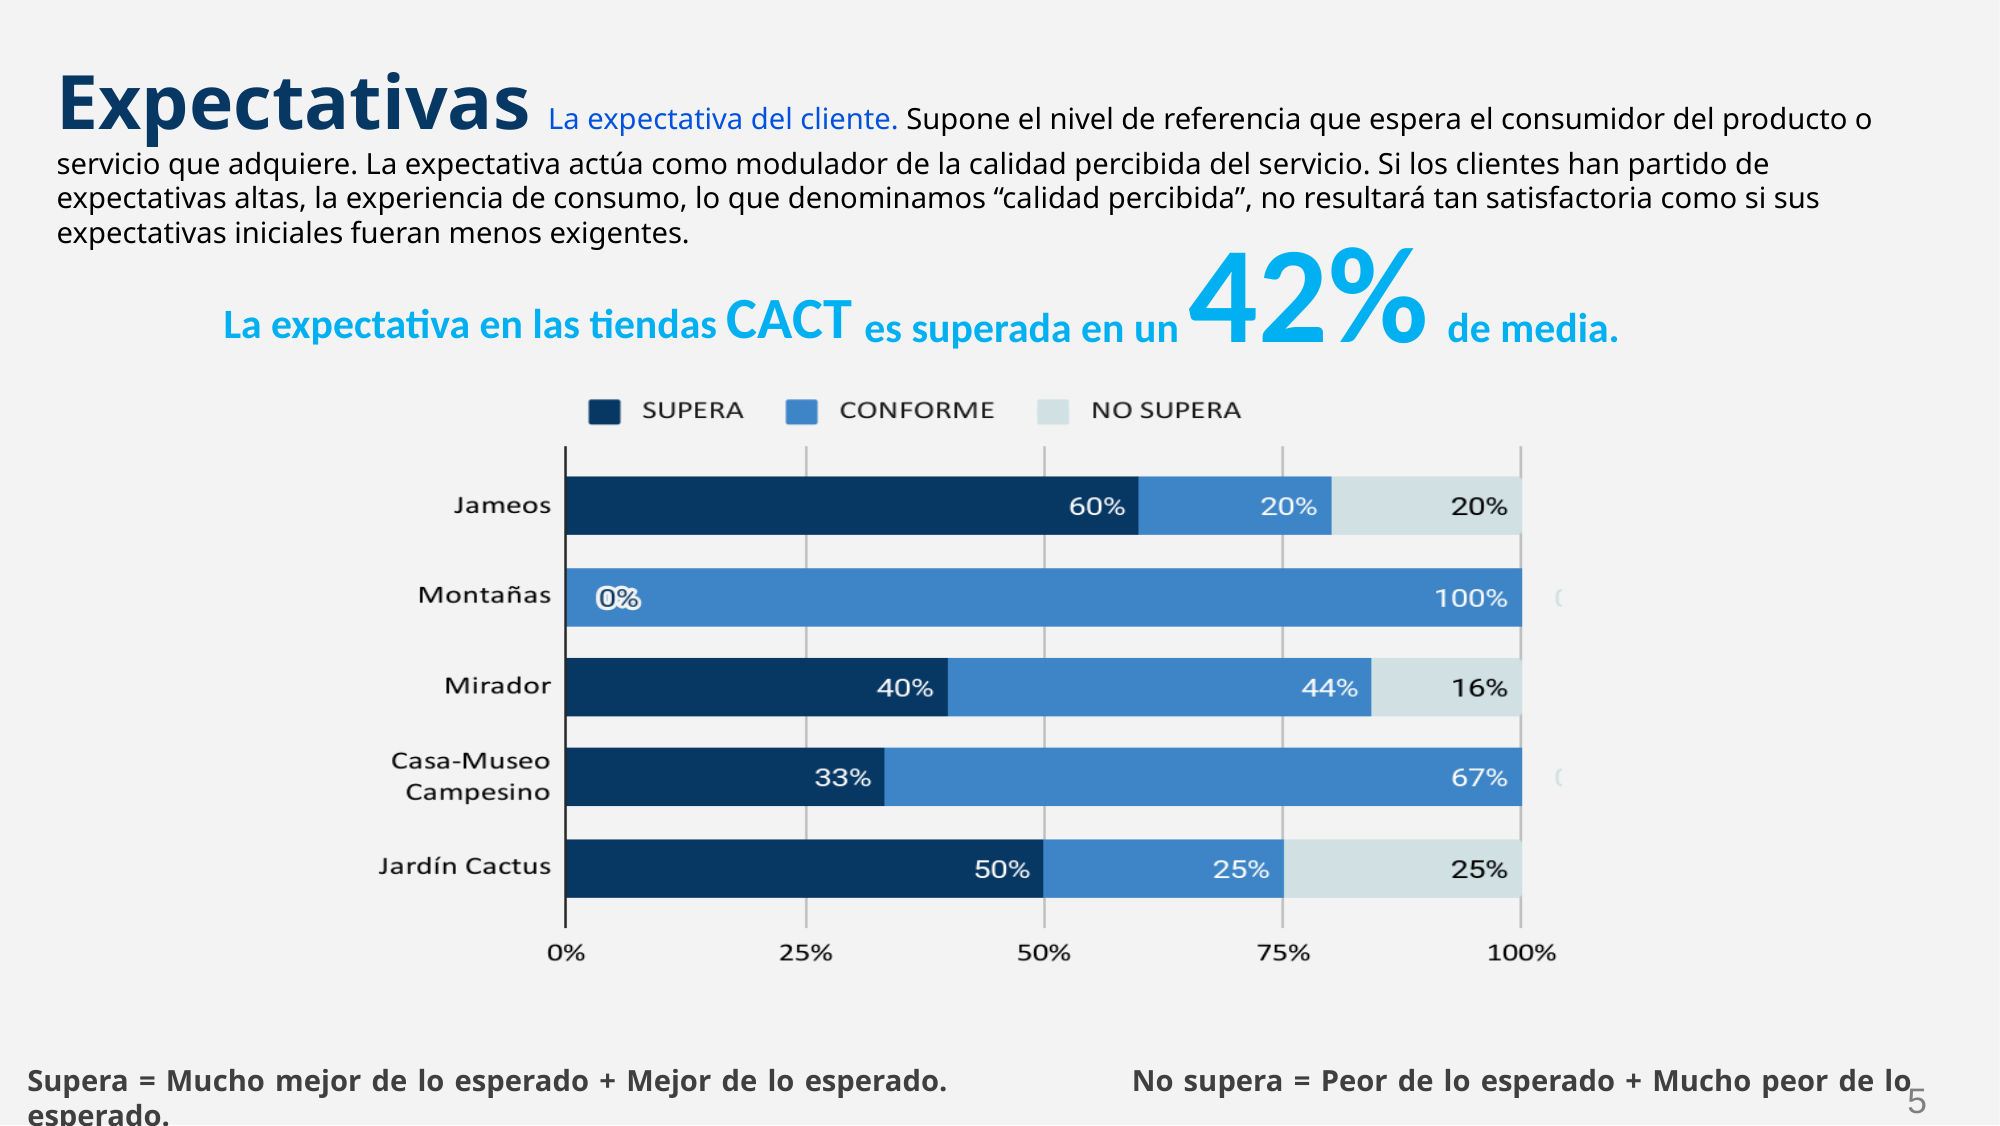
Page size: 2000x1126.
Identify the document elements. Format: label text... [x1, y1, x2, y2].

picture [268, 368, 1562, 998]
list Supera = Mucho mejor de lo esperado + Mejor de lo esperado. No supera = Peor de lo esperado + Mucho peor de lo esperado. [27, 1062, 1914, 1121]
slide_number <number> [1478, 1069, 1945, 1126]
text_box es superada en un 42% de media. [787, 197, 2000, 379]
text_box Expectativas La expectativa del cliente. Supone el nivel de referencia que espera el consumidor del producto o servicio que adquiere. La expectativa actúa como modulador de la calidad percibida del servicio. Si los clientes han partido de expectativas altas, la experiencia de consumo, lo que denominamos “calidad percibida”, no resultará tan satisfactoria como si sus expectativas iniciales fueran menos exigentes. [38, 0, 1938, 305]
text_box La expectativa en las tiendas CACT [208, 272, 787, 450]
